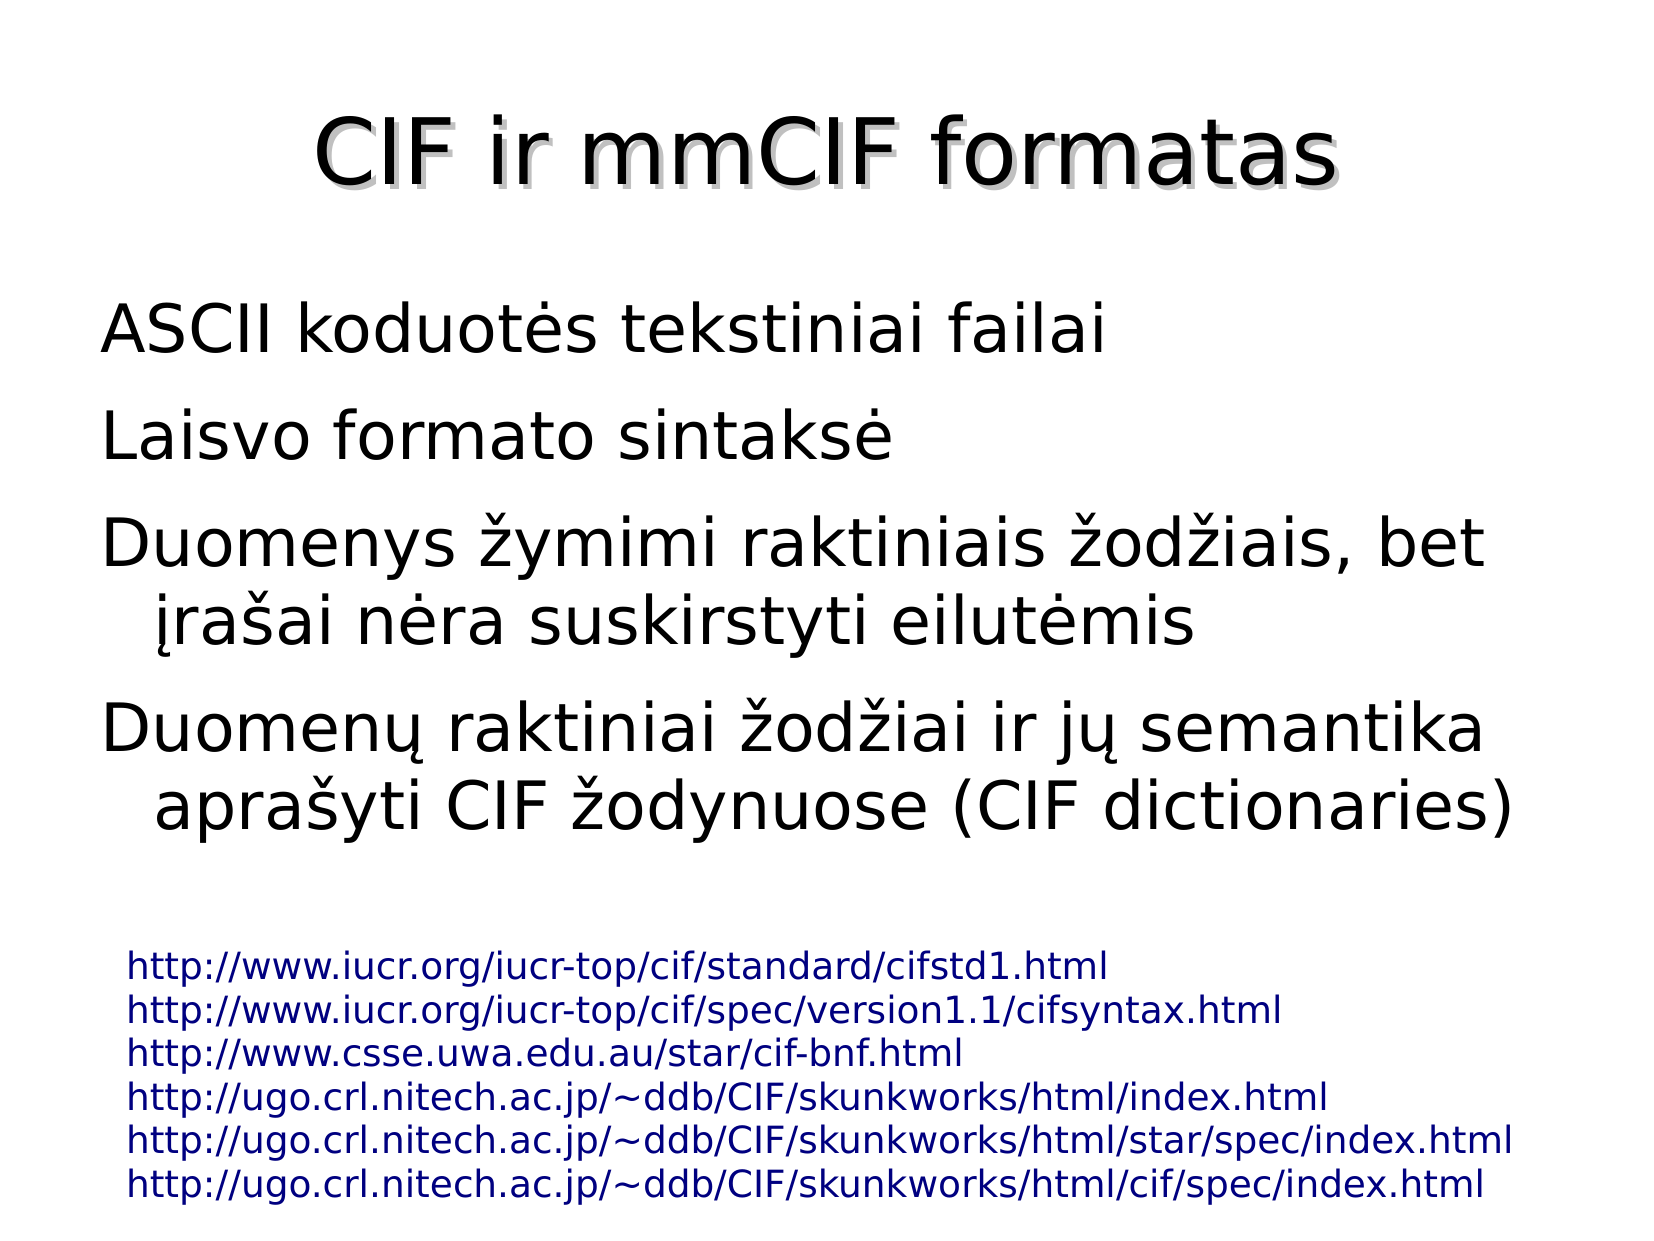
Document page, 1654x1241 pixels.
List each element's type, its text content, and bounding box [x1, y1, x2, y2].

list ASCII koduotės tekstiniai failai Laisvo formato sintaksė Duomenys žymimi raktiniais žodžiais, bet įrašai nėra suskirstyti eilutėmis Duomenų raktiniai žodžiai ir jų semantika aprašyti CIF žodynuose (CIF dictionaries) [82, 290, 1571, 901]
text_box http://www.iucr.org/iucr-top/cif/standard/cifstd1.html http://www.iucr.org/iucr-top/cif/spec/version1.1/cifsyntax.html http://www.csse.uwa.edu.au/star/cif-bnf.html http://ugo.crl.nitech.ac.jp/~ddb/CIF/skunkworks/html/index.html http://ugo.crl.nitech.ac.jp/~ddb/CIF/skunkworks/html/star/spec/index.html http://ugo.crl.nitech.ac.jp/~ddb/CIF/skunkworks/html/cif/spec/index.html [111, 937, 1576, 1214]
title CIF ir mmCIF formatas [82, 49, 1571, 257]
